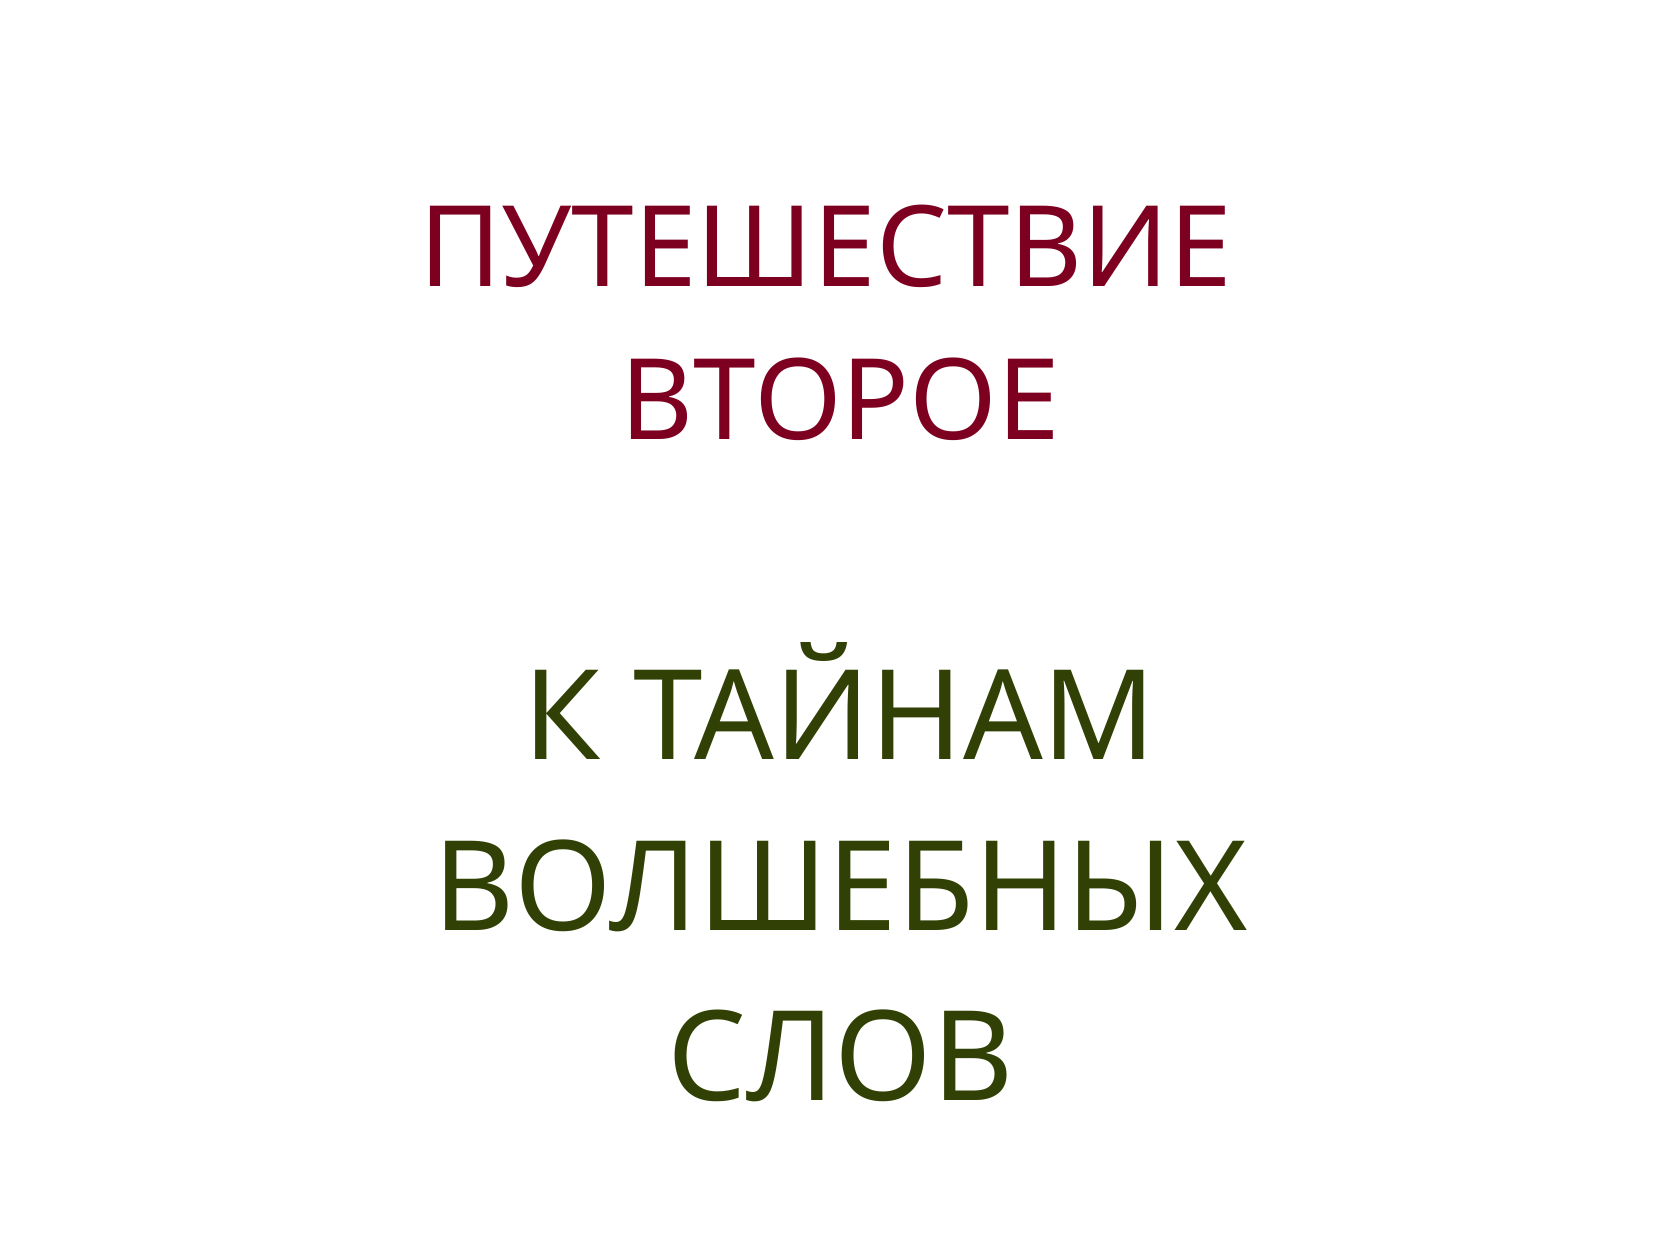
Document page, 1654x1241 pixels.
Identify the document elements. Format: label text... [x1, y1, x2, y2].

text_box ПУТЕШЕСТВИЕ ВТОРОЕ К ТАЙНАМ ВОЛШЕБНЫХ СЛОВ [88, 158, 1593, 975]
